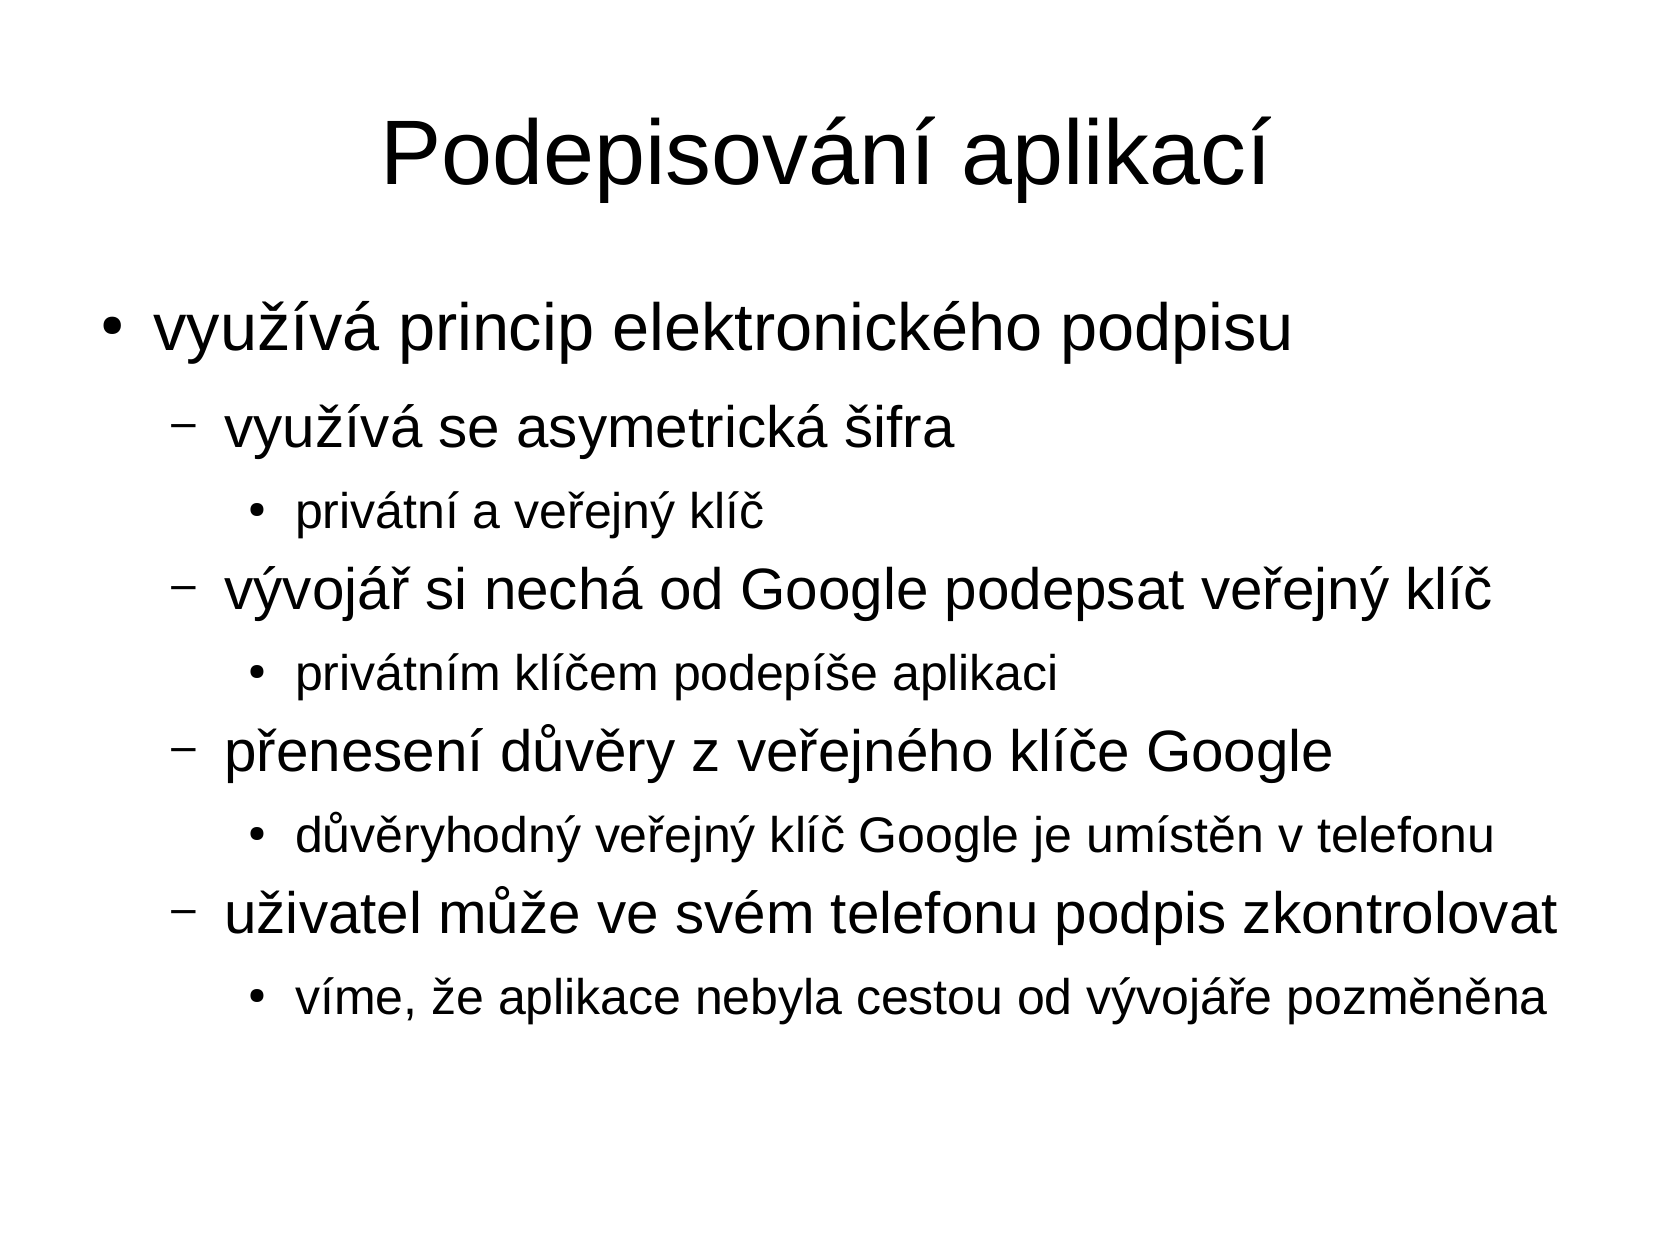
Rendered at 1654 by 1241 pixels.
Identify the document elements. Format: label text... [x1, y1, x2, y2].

title Podepisování aplikací [82, 49, 1571, 257]
list využívá princip elektronického podpisu využívá se asymetrická šifra privátní a veřejný klíč vývojář si nechá od Google podepsat veřejný klíč privátním klíčem podepíše aplikaci přenesení důvěry z veřejného klíče Google důvěryhodný veřejný klíč Google je umístěn v telefonu uživatel může ve svém telefonu podpis zkontrolovat víme, že aplikace nebyla cestou od vývojáře pozměněna [82, 290, 1571, 1170]
